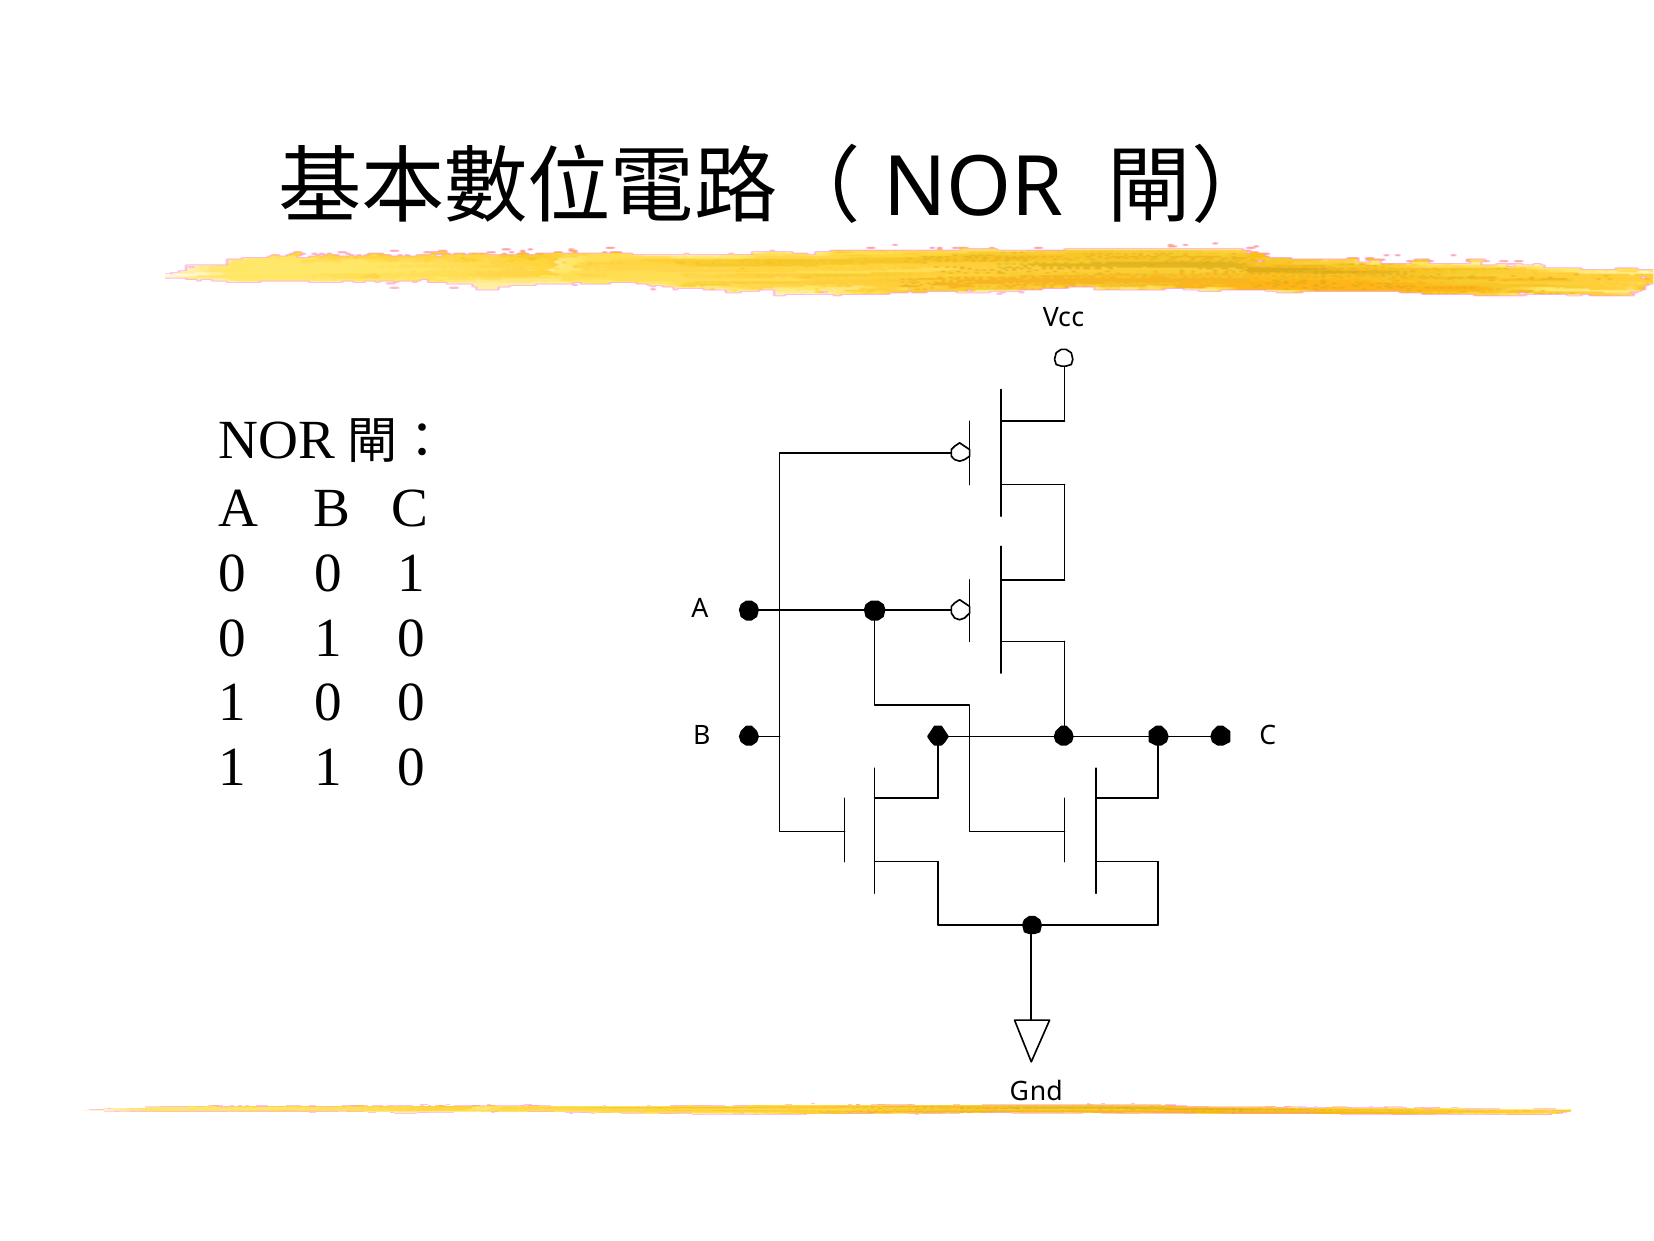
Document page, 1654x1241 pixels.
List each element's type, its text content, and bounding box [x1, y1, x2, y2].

title 基本數位電路（NOR 閘） [73, 25, 1479, 249]
chart [661, 289, 1310, 1121]
picture [165, 237, 1654, 308]
picture [1310, 1102, 1571, 1117]
text_box NOR閘： A B C 0 0 1 0 1 0 1 0 0 1 1 0 [203, 393, 486, 873]
picture [82, 1102, 661, 1117]
